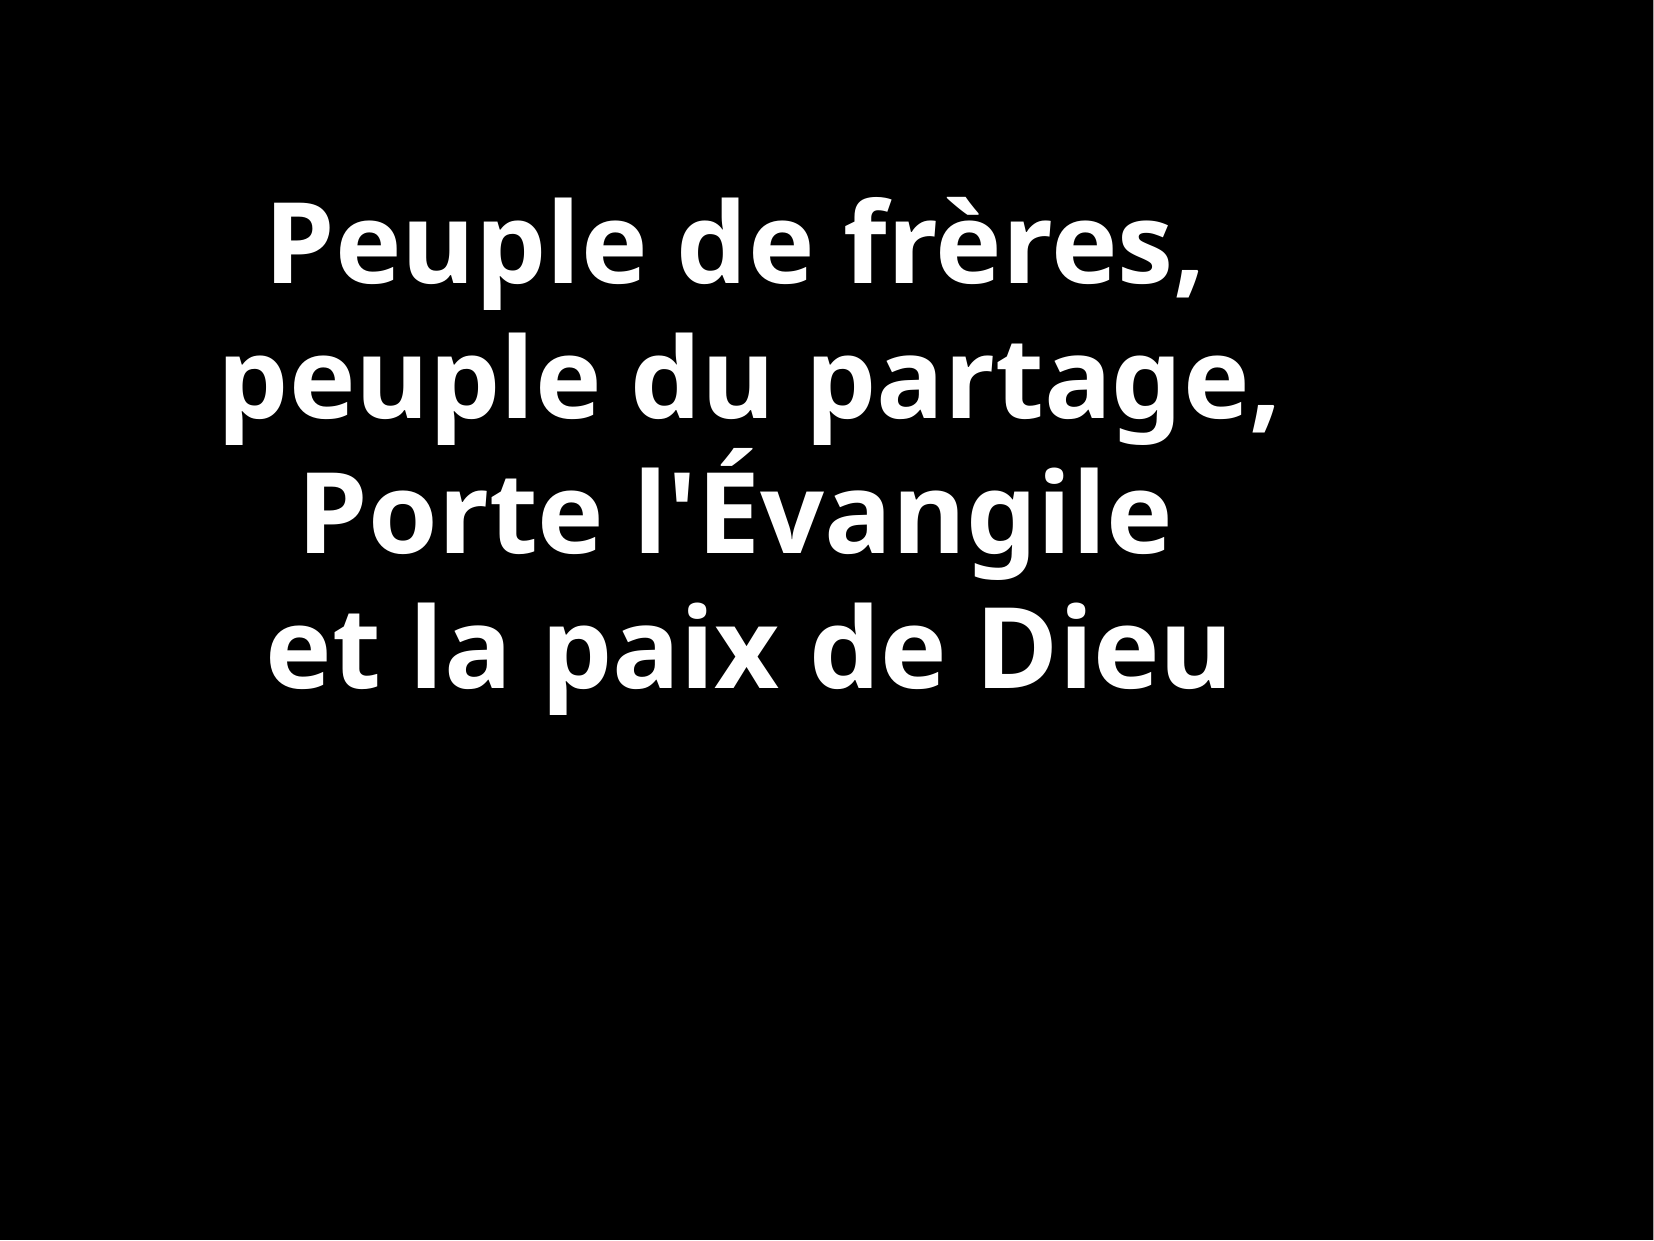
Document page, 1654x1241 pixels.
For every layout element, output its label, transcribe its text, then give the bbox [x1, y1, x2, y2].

text_box Peuple de frères, peuple du partage, Porte l'Évangile et la paix de Dieu [0, 314, 1501, 839]
